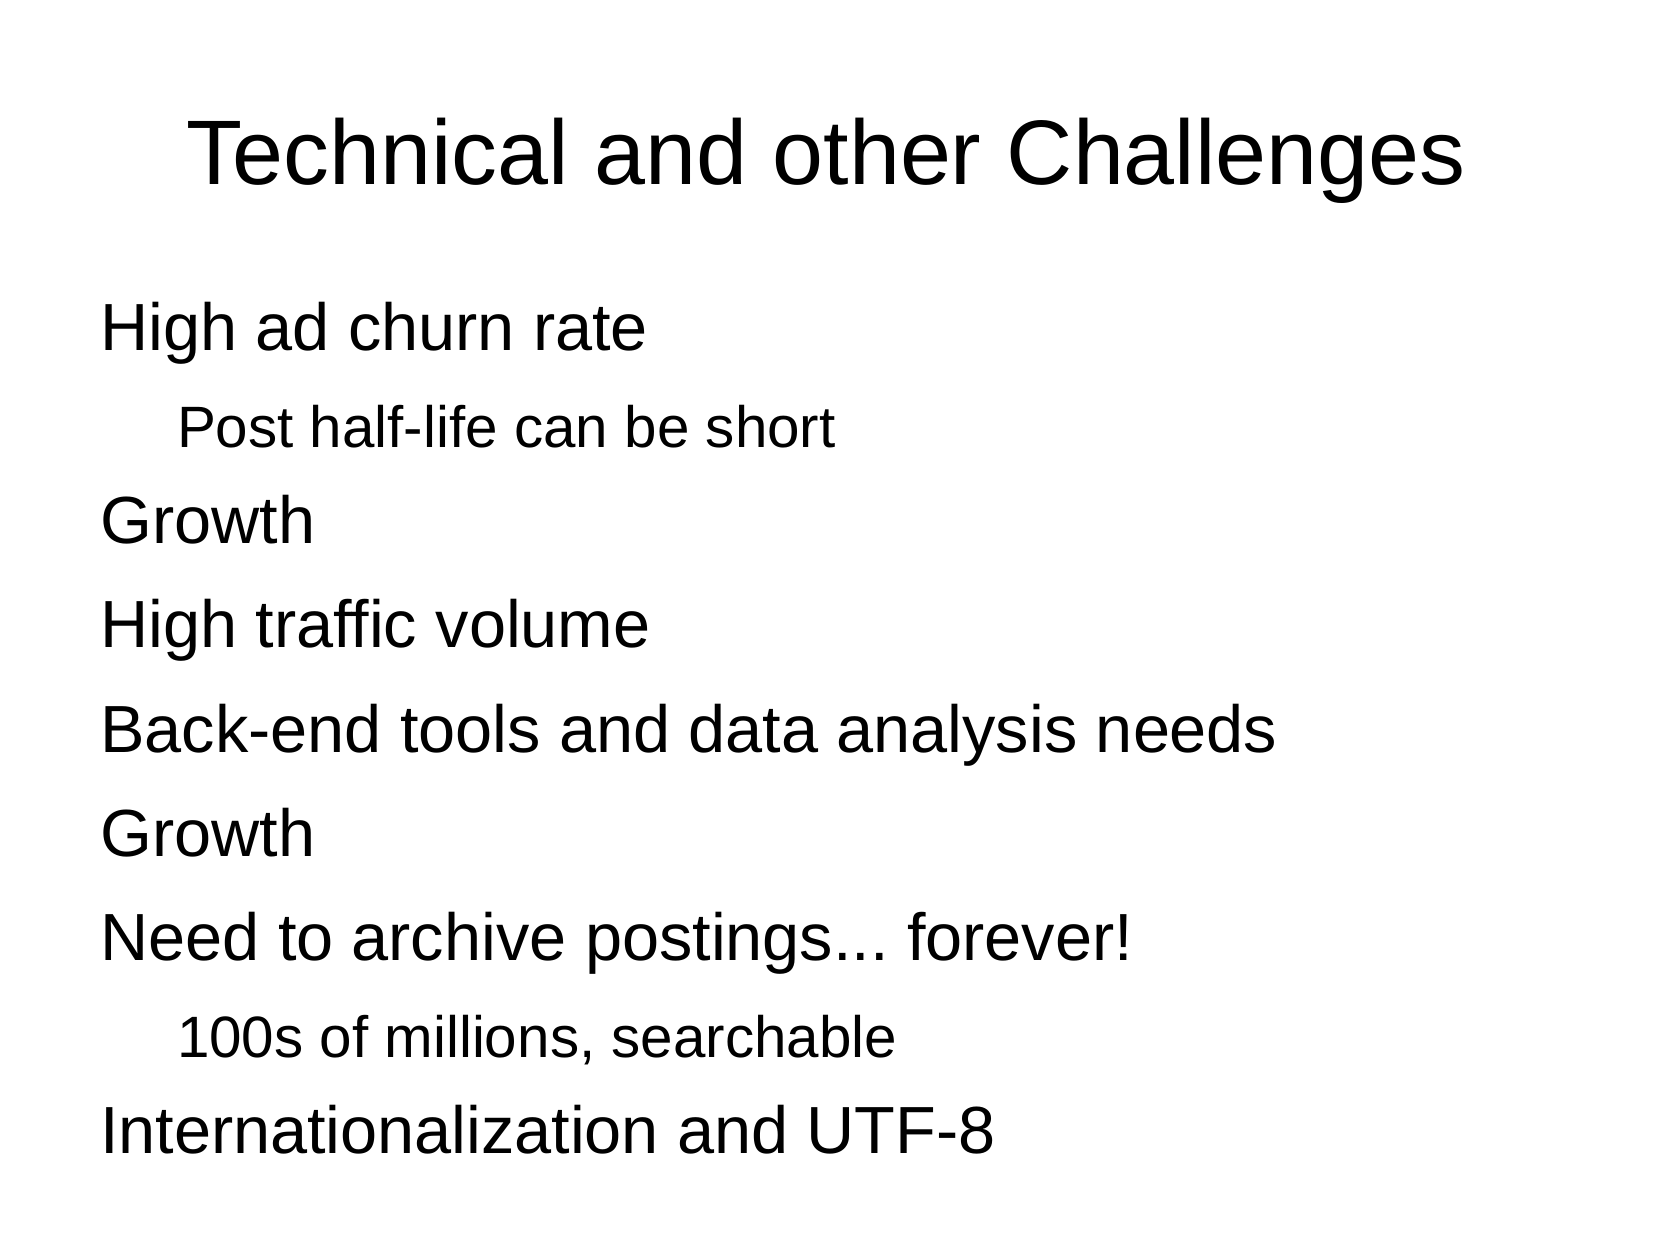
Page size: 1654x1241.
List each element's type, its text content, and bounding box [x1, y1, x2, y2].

title Technical and other Challenges [82, 56, 1571, 250]
list High ad churn rate Post half-life can be short Growth High traffic volume Back-end tools and data analysis needs Growth Need to archive postings... forever! 100s of millions, searchable Internationalization and UTF-8 [82, 290, 1571, 1165]
